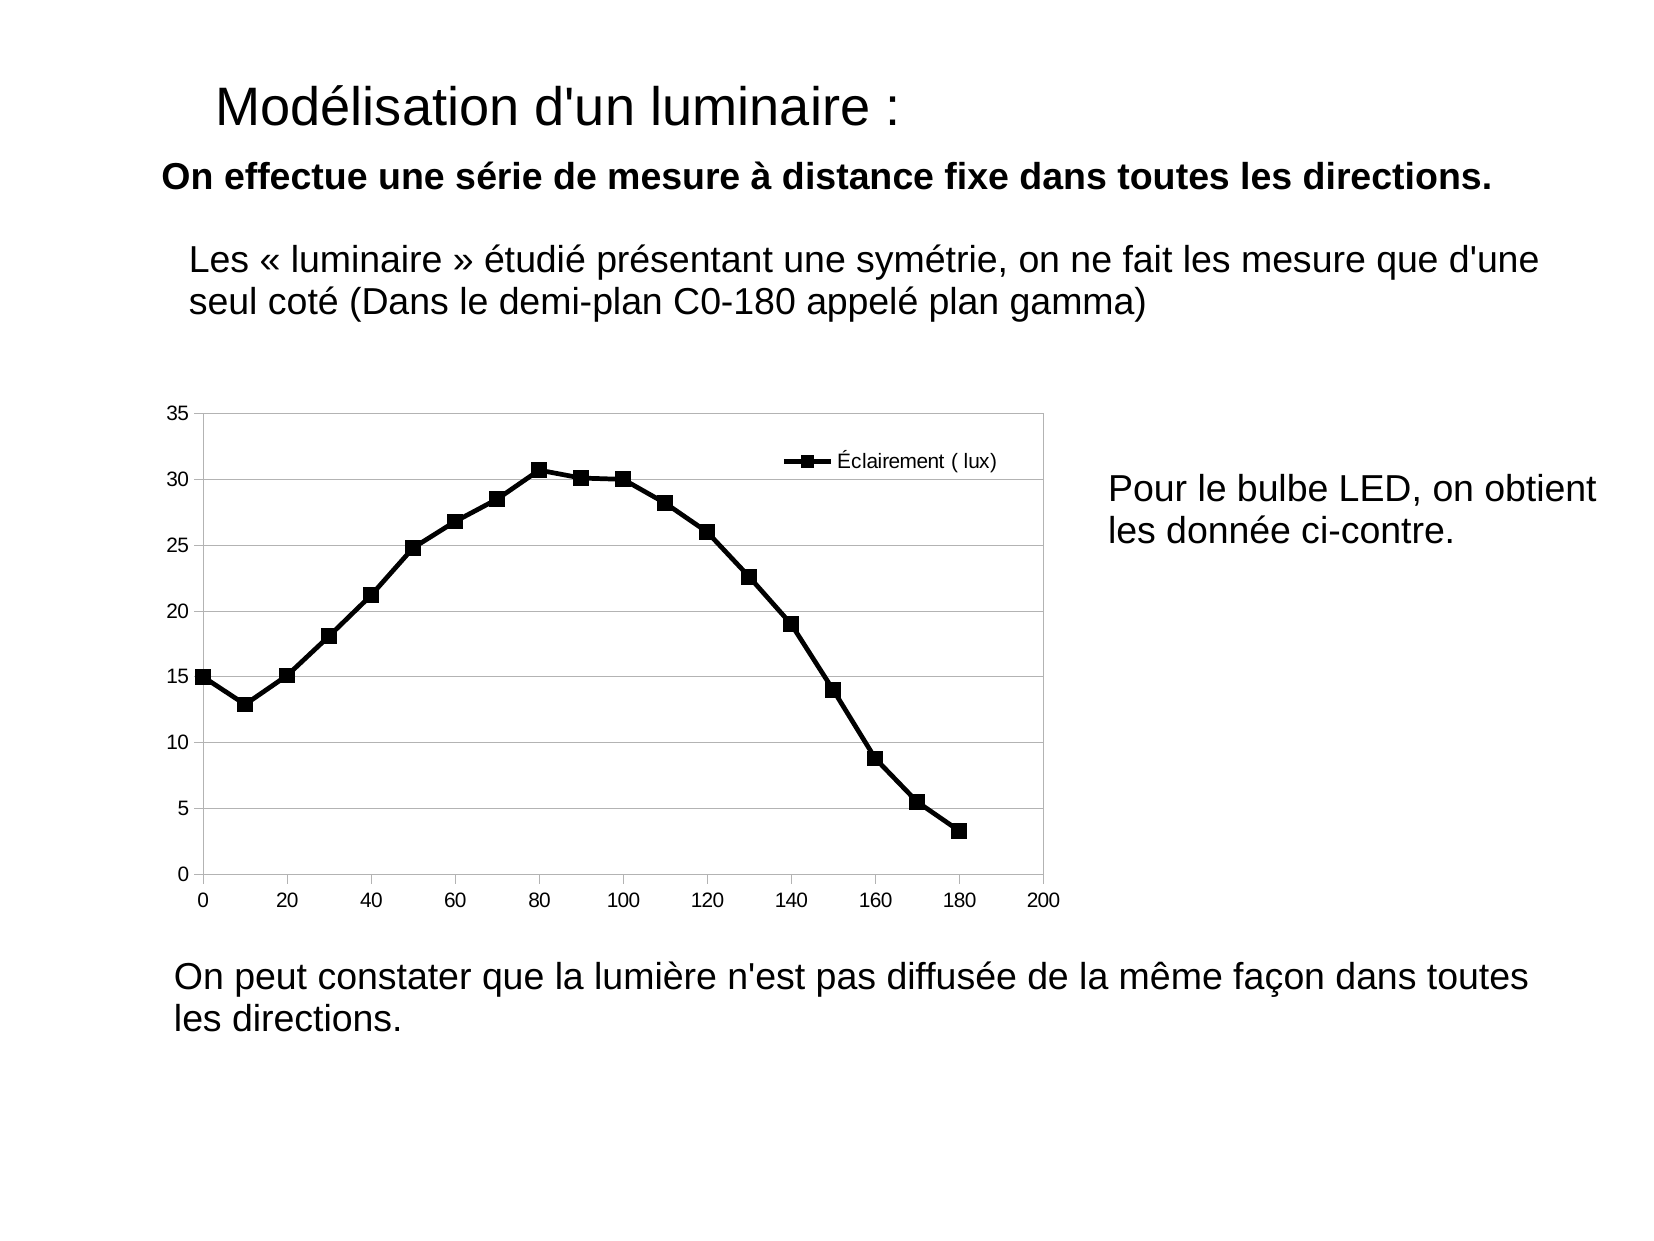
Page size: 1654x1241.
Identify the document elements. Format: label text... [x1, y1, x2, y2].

text_box Les « luminaire » étudié présentant une symétrie, on ne fait les mesure que d'une seul coté (Dans le demi-plan C0-180 appelé plan gamma) [174, 230, 1600, 330]
chart [148, 389, 1094, 921]
text_box On effectue une série de mesure à distance fixe dans toutes les directions. [146, 148, 1572, 226]
text_box Modélisation d'un luminaire : [200, 68, 915, 145]
text_box On peut constater que la lumière n'est pas diffusée de la même façon dans toutes les directions. [159, 947, 1589, 1089]
text_box Pour le bulbe LED, on obtient les donnée ci-contre. [1094, 460, 1628, 559]
